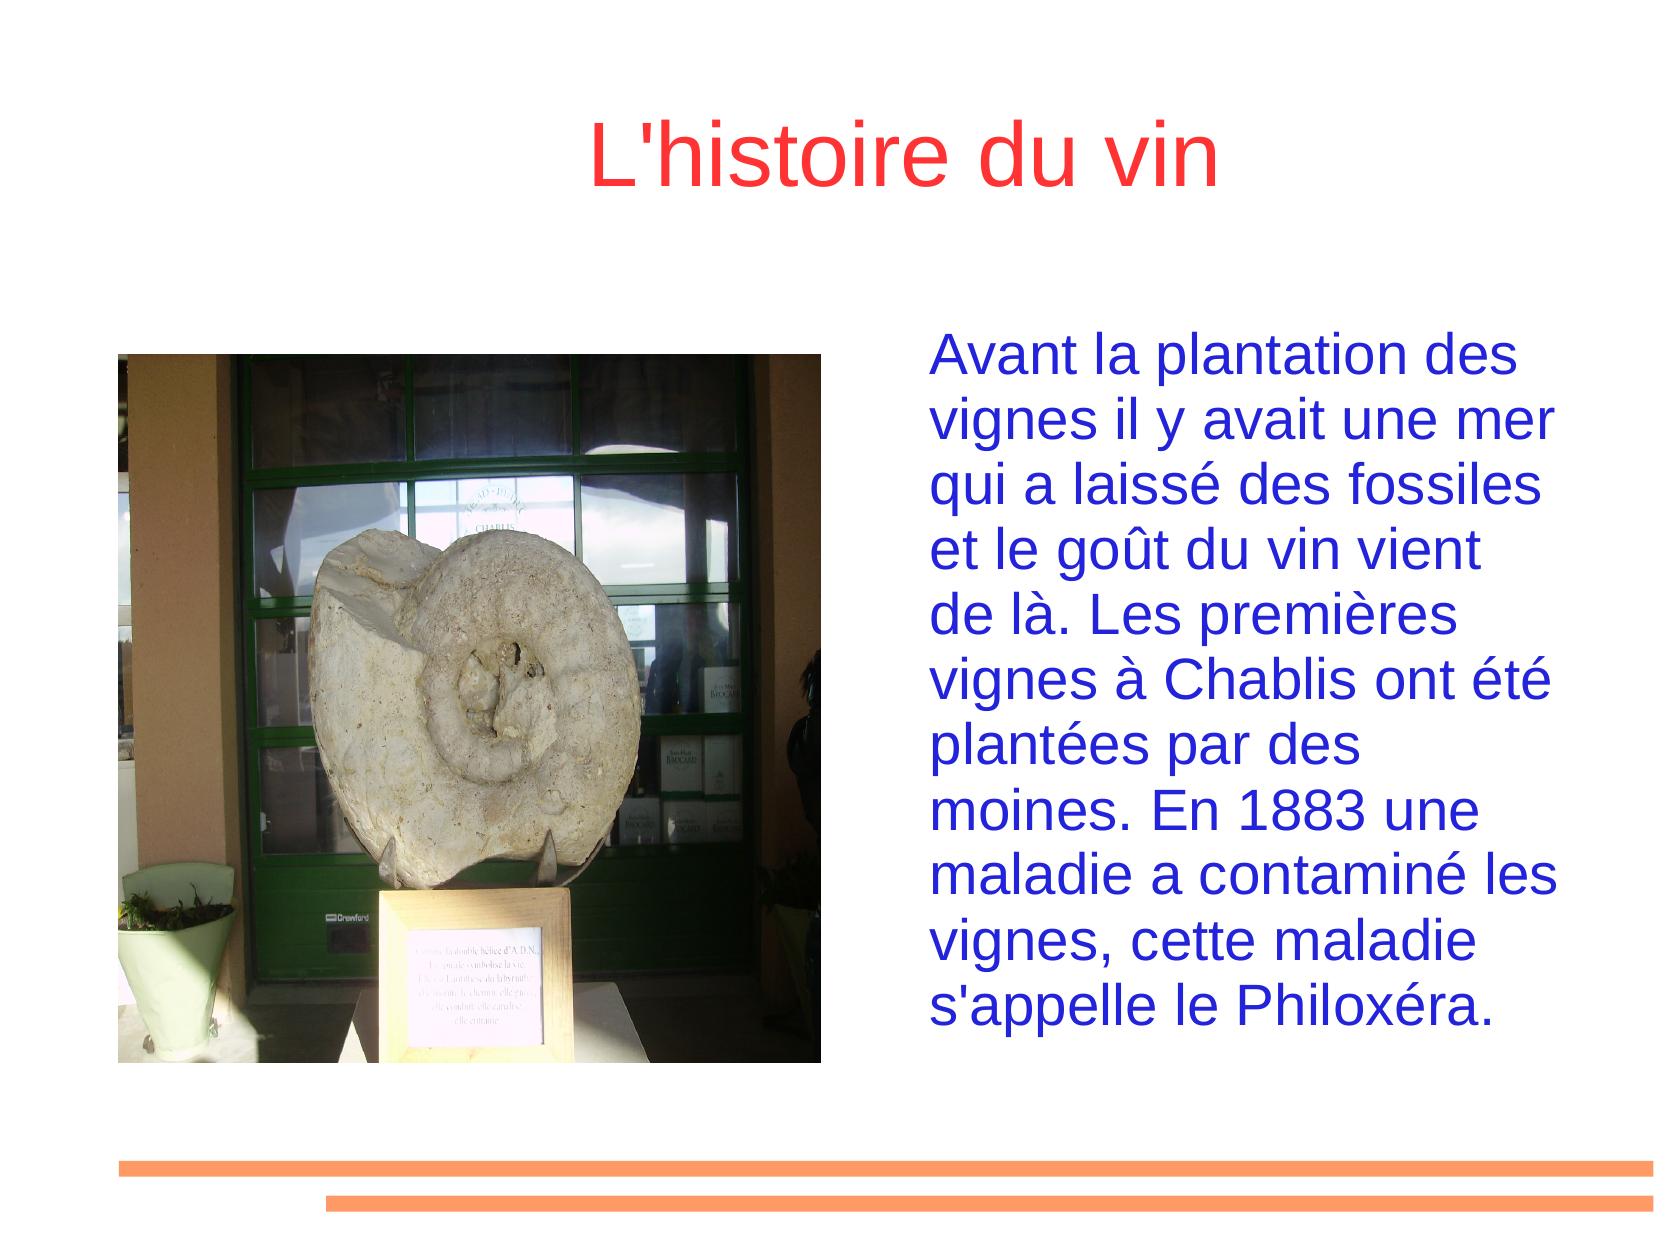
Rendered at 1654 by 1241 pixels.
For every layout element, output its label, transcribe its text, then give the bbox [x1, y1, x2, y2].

list Avant la plantation des vignes il y avait une mer qui a laissé des fossiles et le goût du vin vient de là. Les premières vignes à Chablis ont été plantées par des moines. En 1883 une maladie a contaminé les vignes, cette maladie s'appelle le Philoxéra. [858, 322, 1562, 1182]
title L'histoire du vin [118, 59, 1565, 252]
picture [118, 354, 821, 1063]
